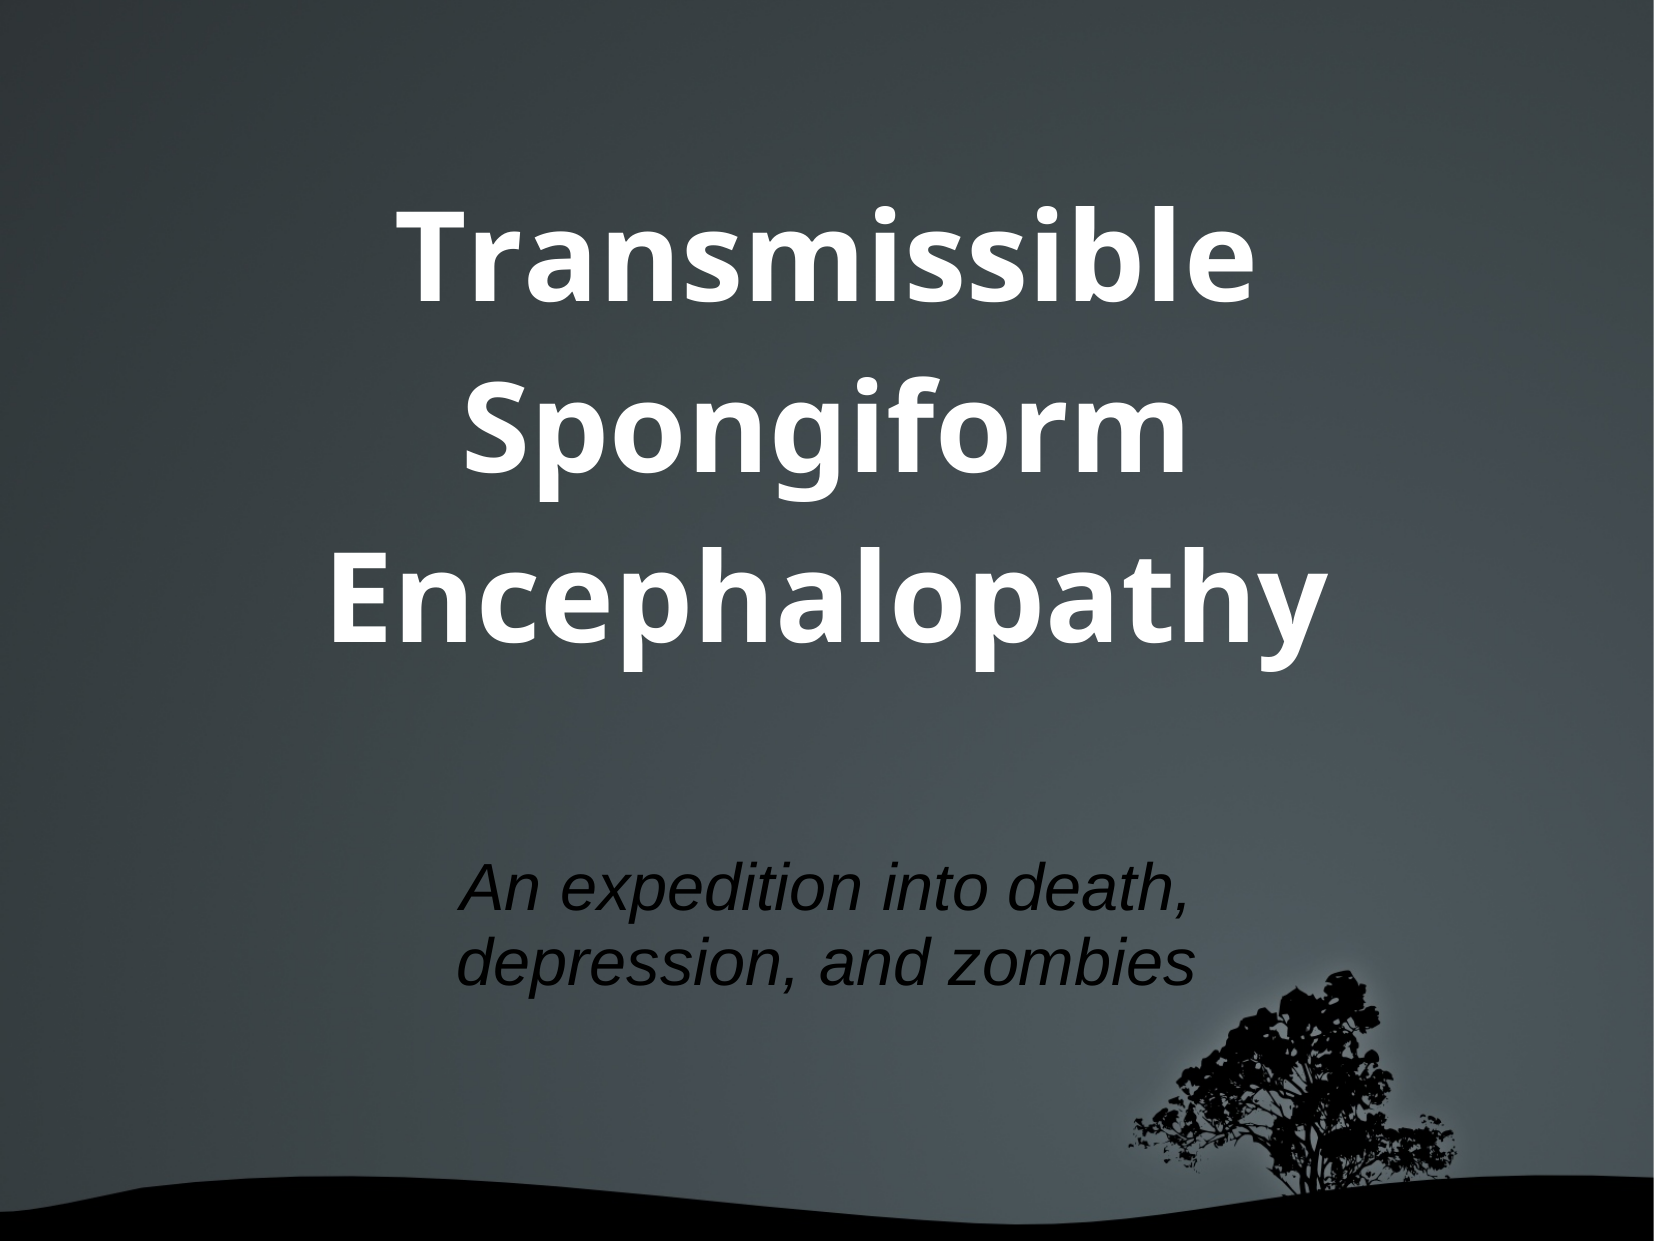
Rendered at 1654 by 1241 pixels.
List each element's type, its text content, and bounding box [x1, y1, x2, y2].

text_box Transmissible Spongiform Encephalopathy An expedition into death, depression, and zombies [82, 59, 1571, 1109]
picture [0, 0, 1654, 1241]
